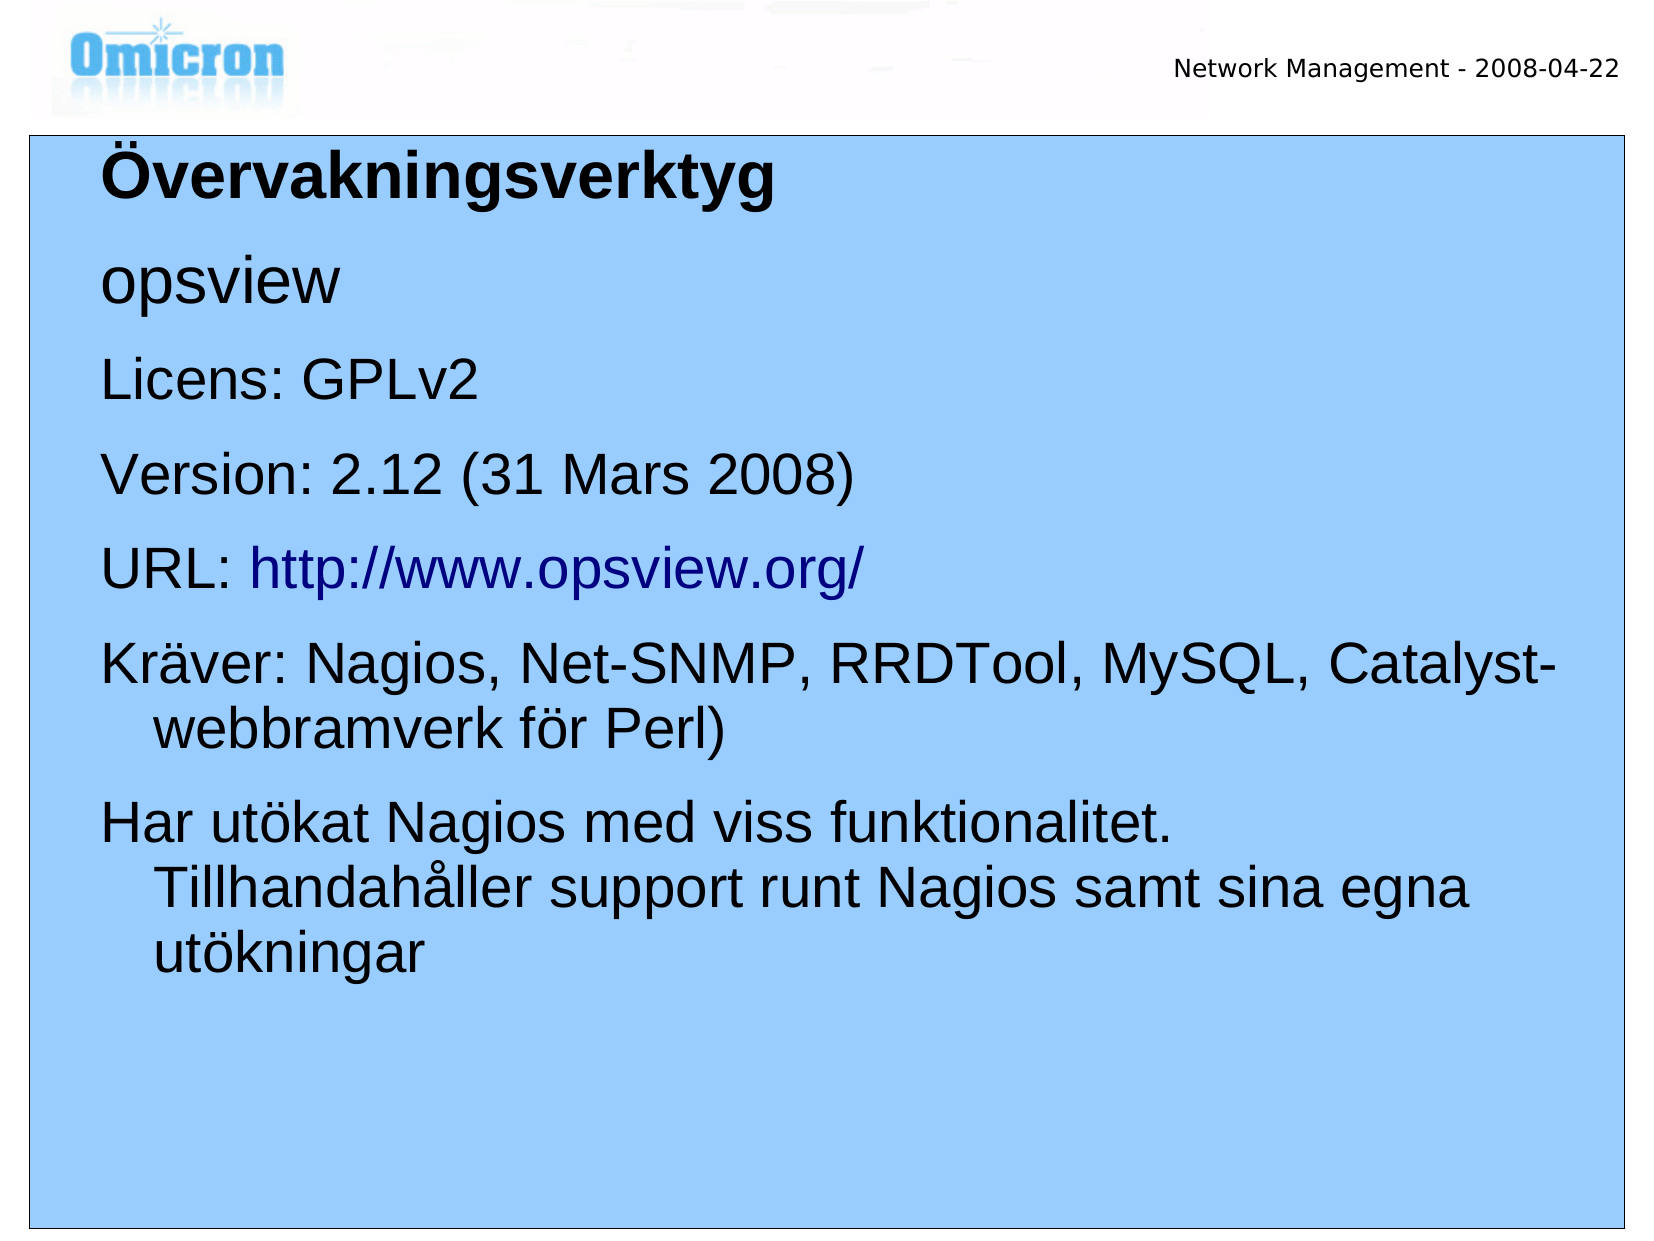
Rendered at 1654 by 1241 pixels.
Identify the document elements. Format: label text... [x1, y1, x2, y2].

list Övervakningsverktyg opsview Licens: GPLv2 Version: 2.12 (31 Mars 2008) URL: http://www.opsview.org/ Kräver: Nagios, Net-SNMP, RRDTool, MySQL, Catalyst-webbramverk för Perl) Har utökat Nagios med viss funktionalitet. Tillhandahåller support runt Nagios samt sina egna utökningar [82, 138, 1571, 1241]
text_box Network Management - 2008-04-22 [1158, 46, 1636, 91]
text_box [29, 135, 1625, 1229]
picture [29, 0, 1211, 119]
